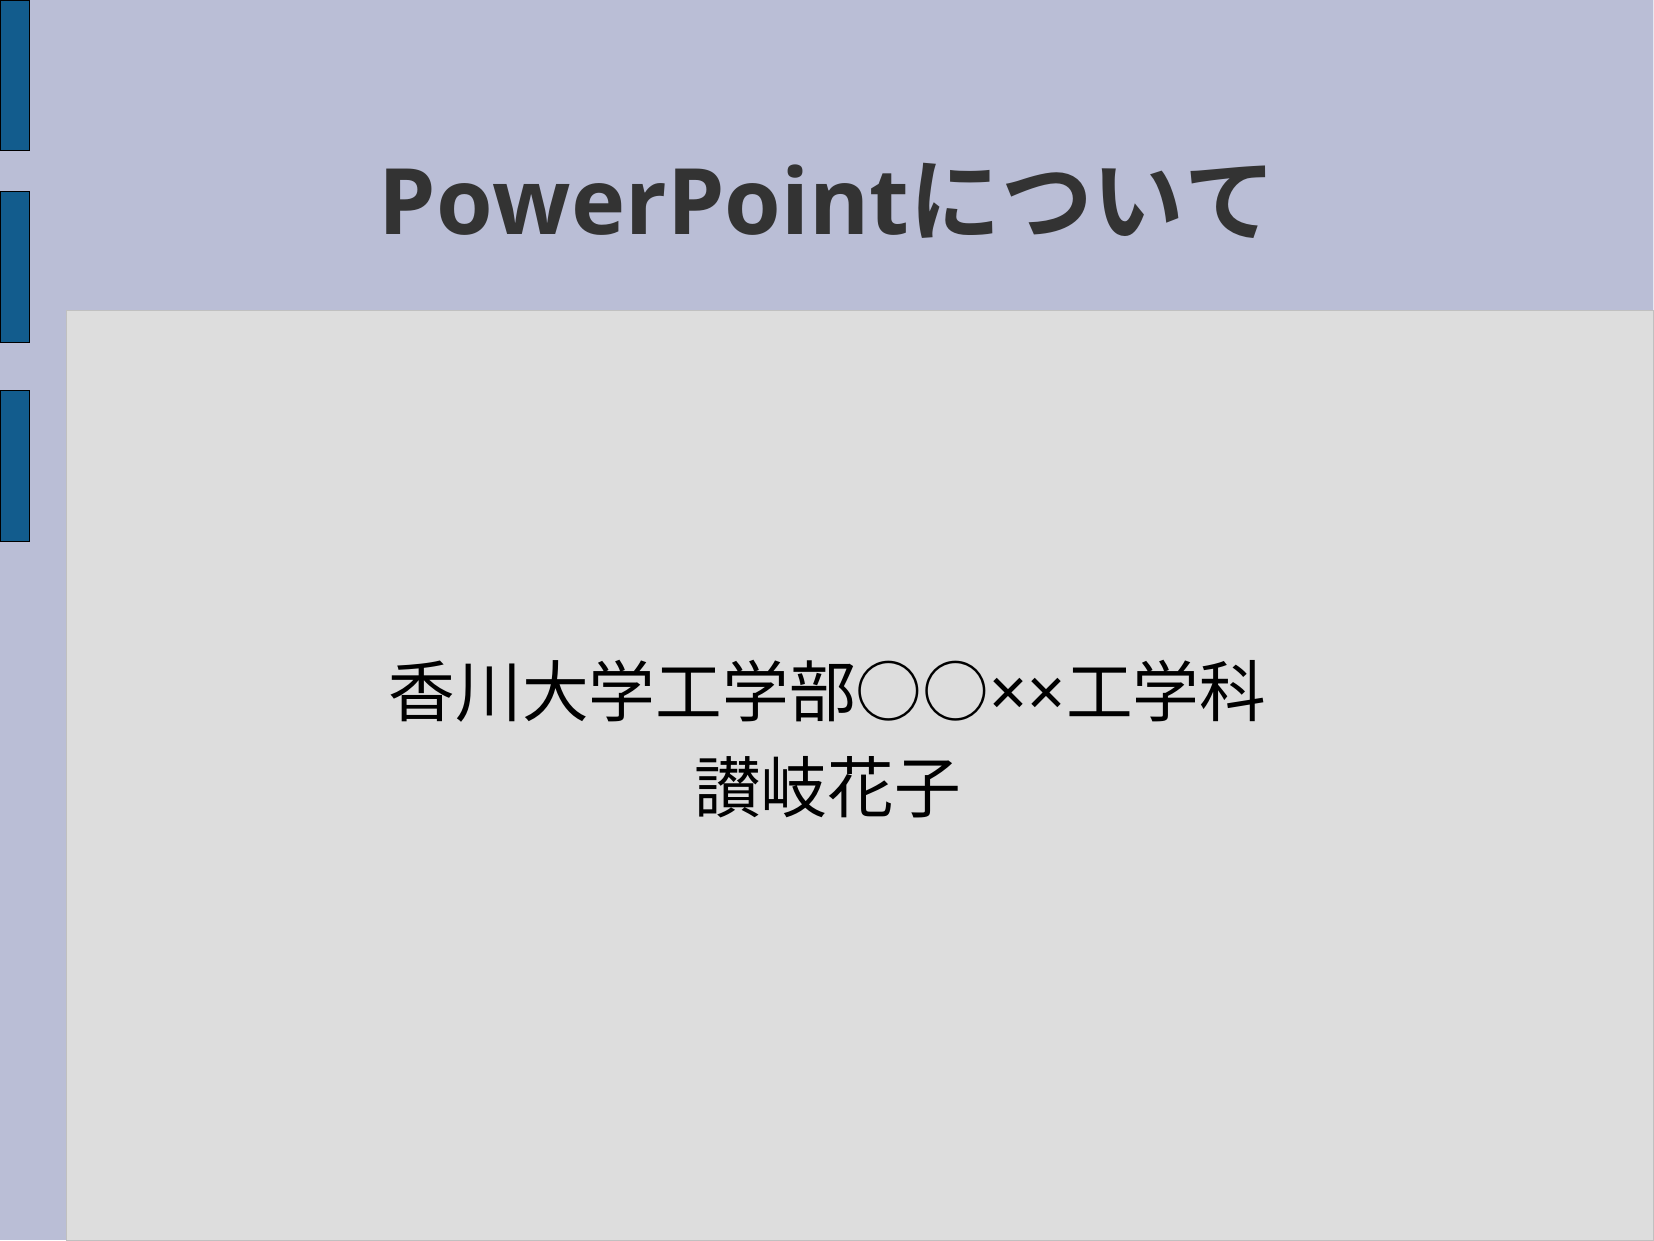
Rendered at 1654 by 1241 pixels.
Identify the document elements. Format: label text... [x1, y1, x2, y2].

subtitle 香川大学工学部○○××工学科 讃岐花子 [121, 344, 1534, 1127]
title PowerPointについて [121, 91, 1534, 299]
